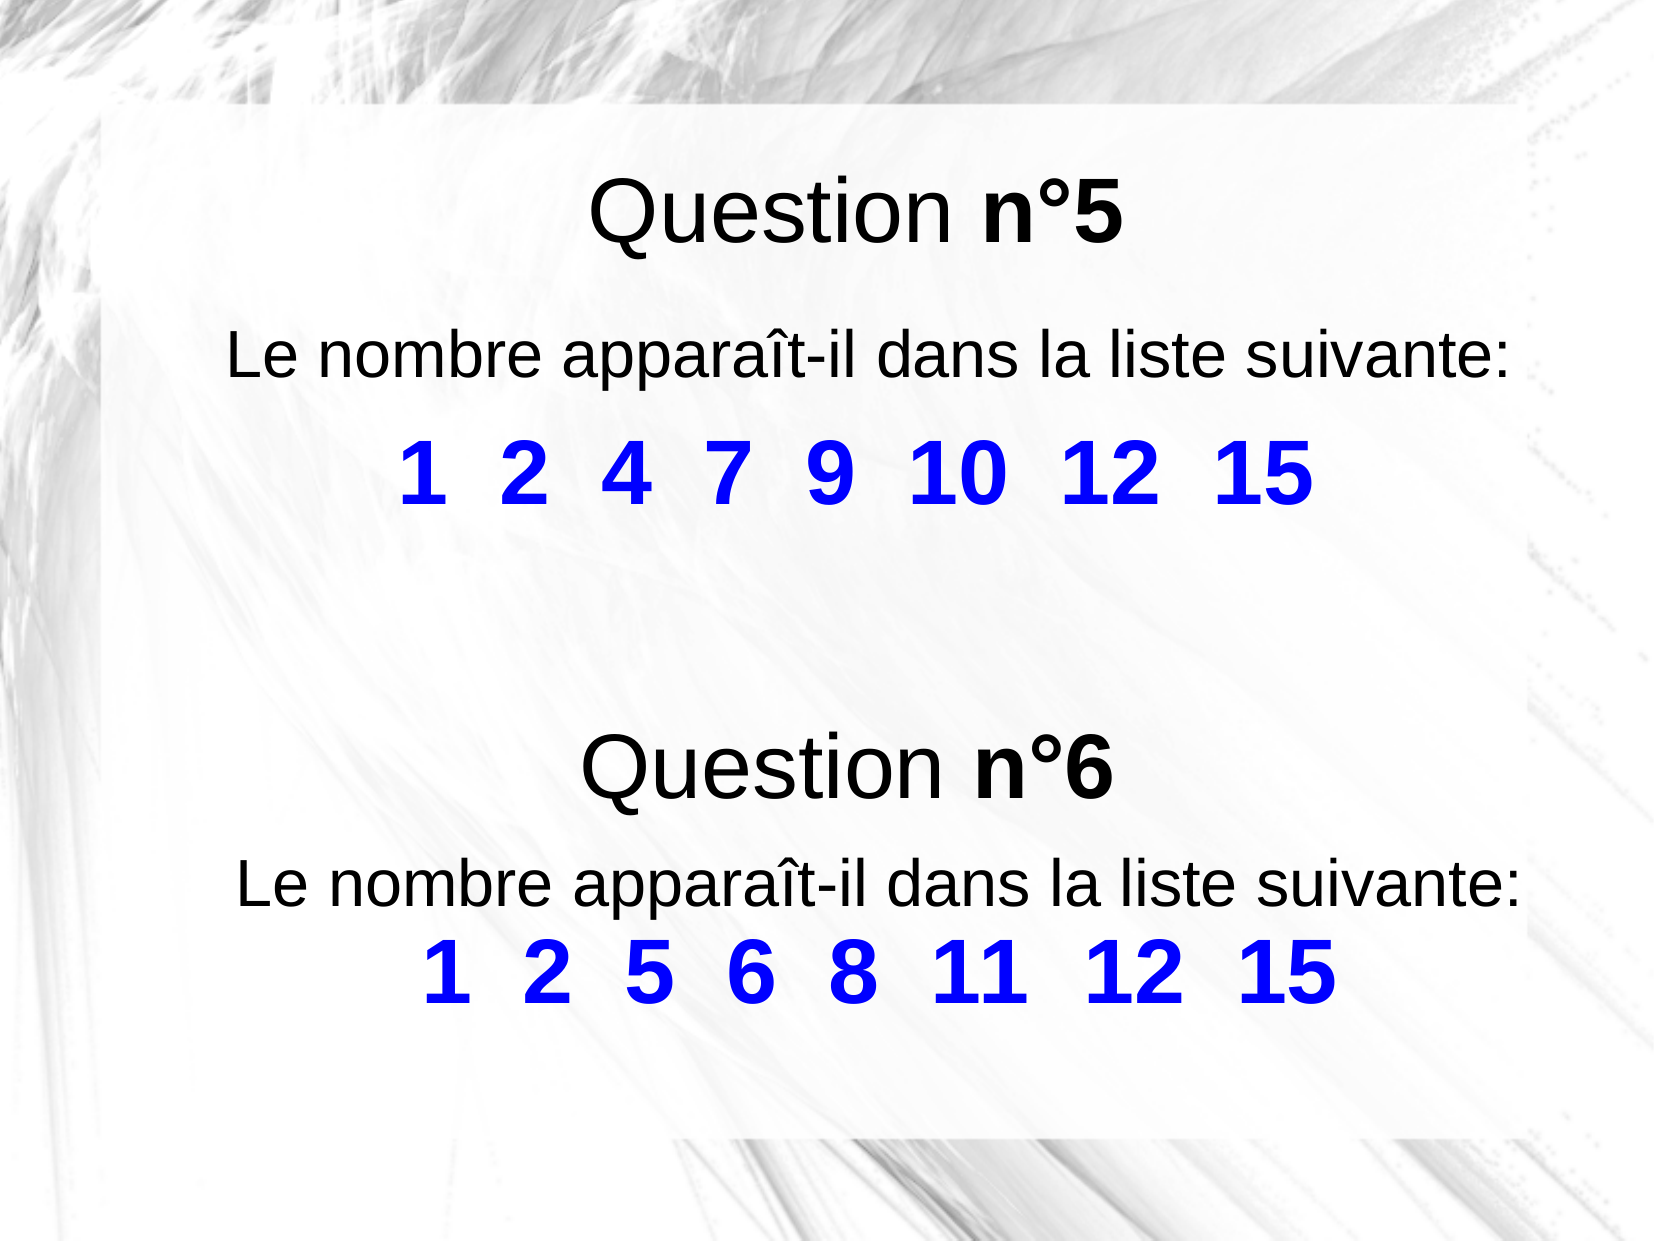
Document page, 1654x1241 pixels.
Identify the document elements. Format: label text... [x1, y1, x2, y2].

list [94, 779, 1557, 1168]
title Question n°6 [153, 733, 1542, 779]
picture [0, 0, 1654, 1241]
text_box Le nombre apparaît-il dans la liste suivante: 1 2 5 6 8 11 12 15 [147, 838, 1542, 1061]
title Question n°5 [162, 127, 1551, 212]
list Le nombre apparaît-il dans la liste suivante: 1 2 4 7 9 10 12 15 [103, 212, 1565, 733]
